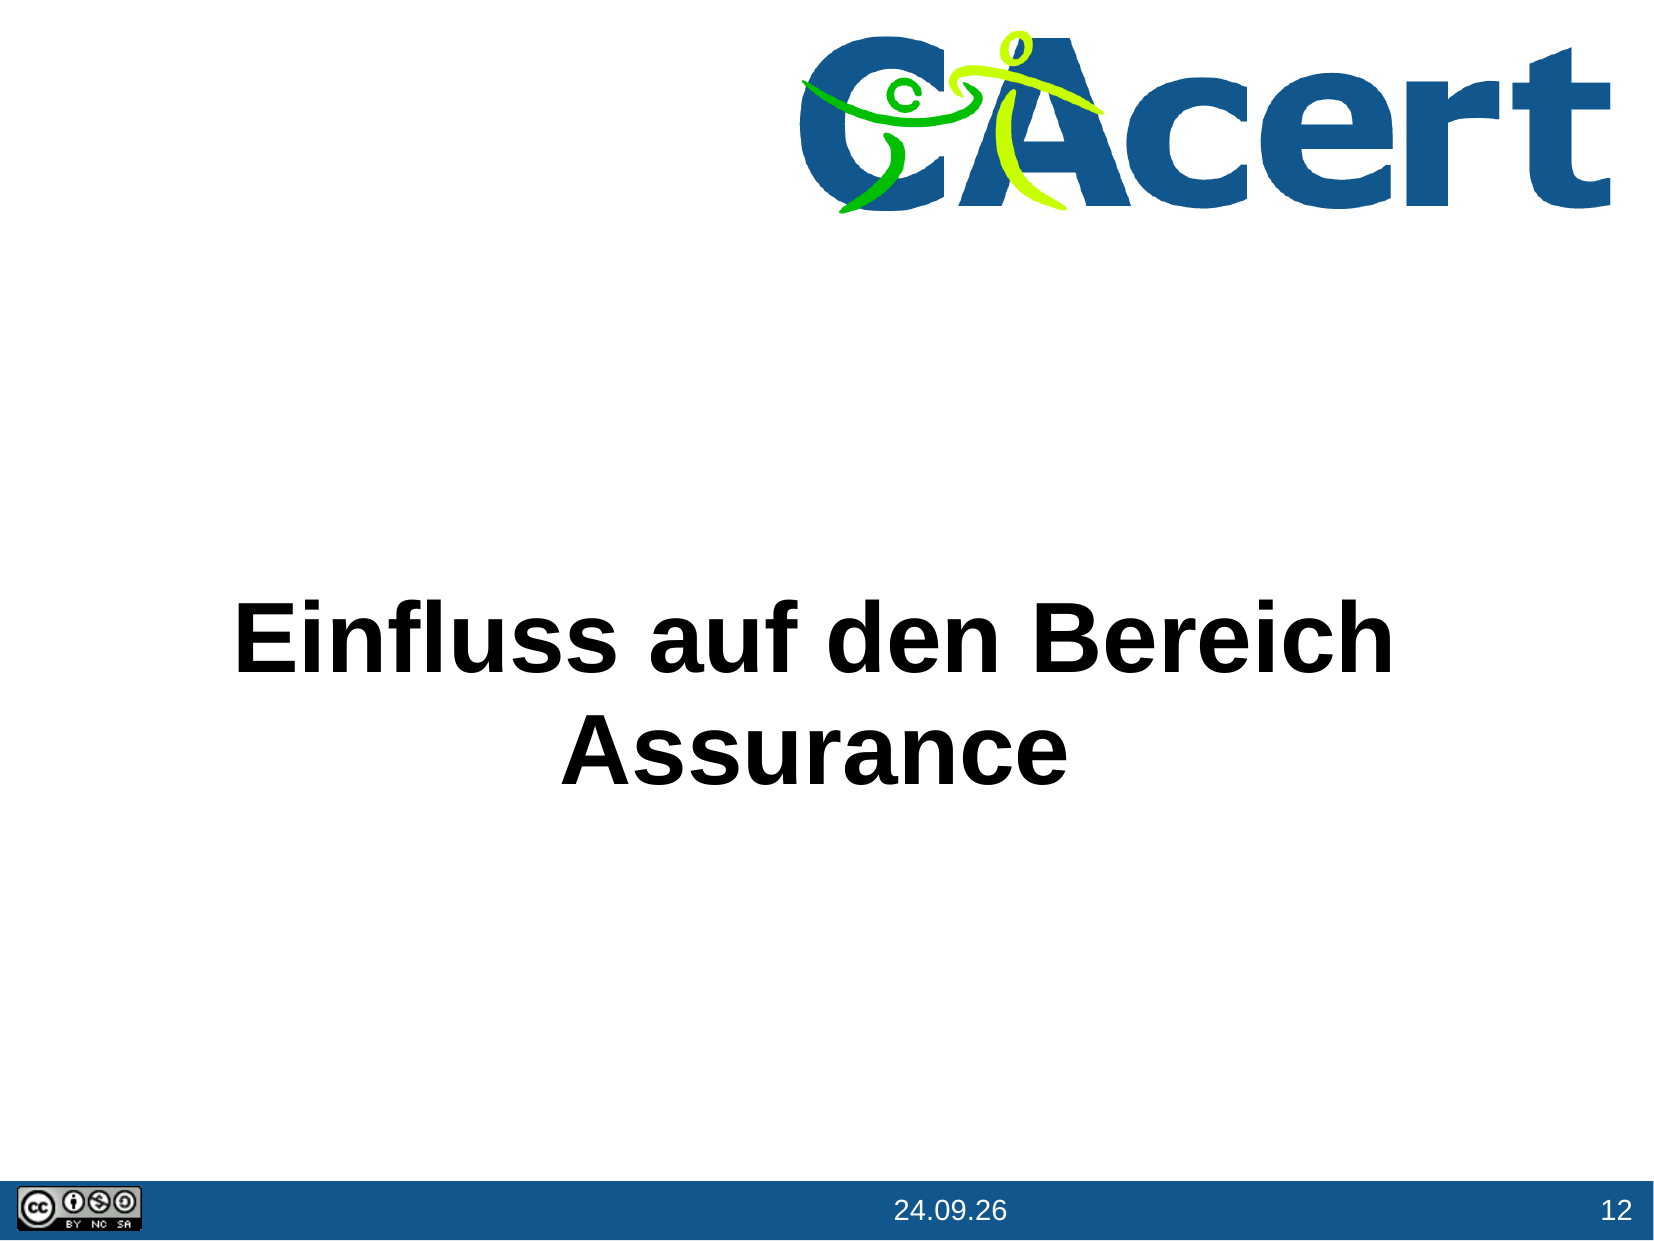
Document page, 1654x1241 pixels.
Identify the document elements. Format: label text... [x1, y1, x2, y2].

title Einfluss auf den Bereich Assurance [70, 265, 1560, 1123]
picture [17, 1186, 142, 1231]
picture [797, 27, 1613, 215]
